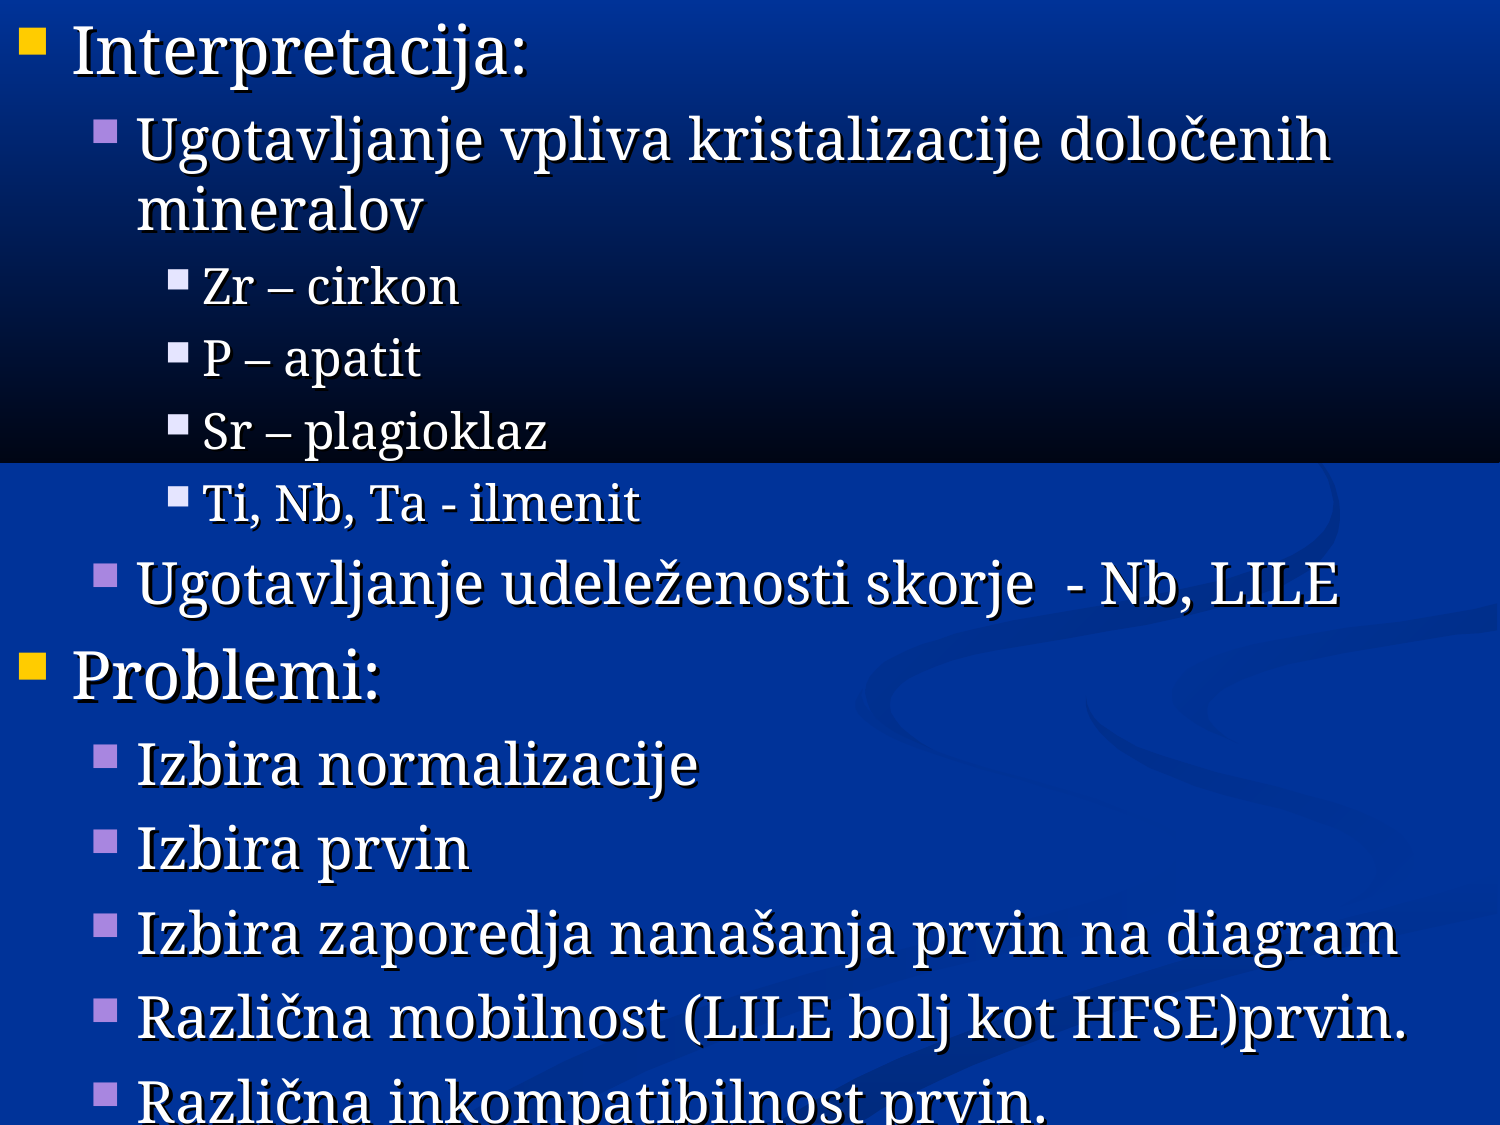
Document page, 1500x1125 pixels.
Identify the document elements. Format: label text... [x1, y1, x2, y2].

list Interpretacija: Ugotavljanje vpliva kristalizacije določenih mineralov Zr – cirkon P – apatit Sr – plagioklaz Ti, Nb, Ta - ilmenit Ugotavljanje udeleženosti skorje - Nb, LILE Problemi: Izbira normalizacije Izbira prvin Izbira zaporedja nanašanja prvin na diagram Različna mobilnost (LILE bolj kot HFSE)prvin. Različna inkompatibilnost prvin. [0, 0, 1500, 1125]
